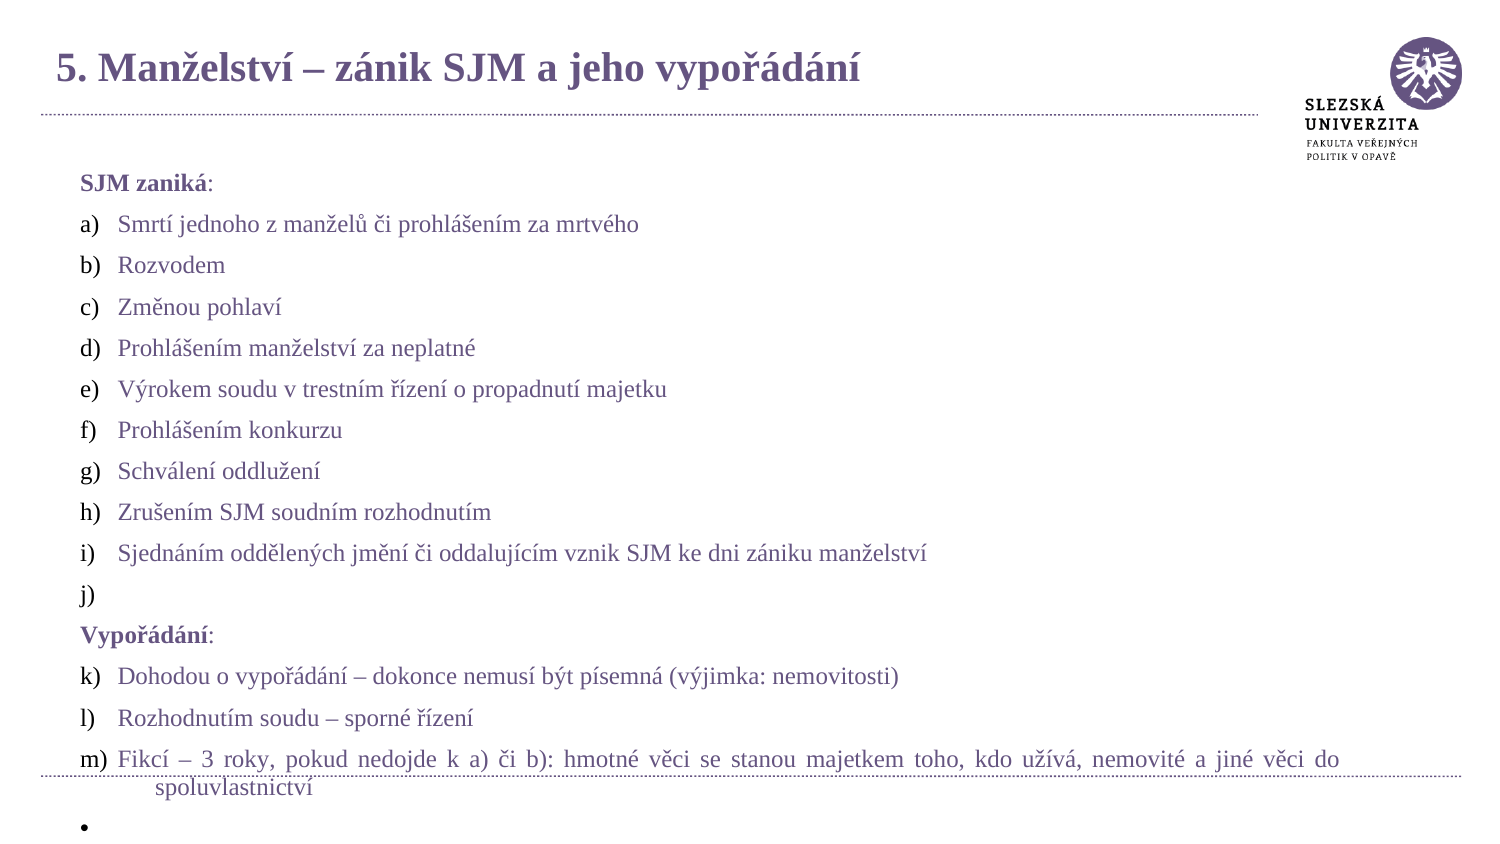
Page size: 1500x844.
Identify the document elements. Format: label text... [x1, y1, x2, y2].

text_box SJM zaniká: Smrtí jednoho z manželů či prohlášením za mrtvého Rozvodem Změnou pohlaví Prohlášením manželství za neplatné Výrokem soudu v trestním řízení o propadnutí majetku Prohlášením konkurzu Schválení oddlužení Zrušením SJM soudním rozhodnutím Sjednáním oddělených jmění či oddalujícím vznik SJM ke dni zániku manželství Vypořádání: Dohodou o vypořádání – dokonce nemusí být písemná (výjimka: nemovitosti) Rozhodnutím soudu – sporné řízení Fikcí – 3 roky, pokud nedojde k a) či b): hmotné věci se stanou majetkem toho, kdo užívá, nemovité a jiné věci do spoluvlastnictví [64, 161, 1385, 784]
title 5. Manželství – zánik SJM a jeho vypořádání [41, 32, 1220, 116]
